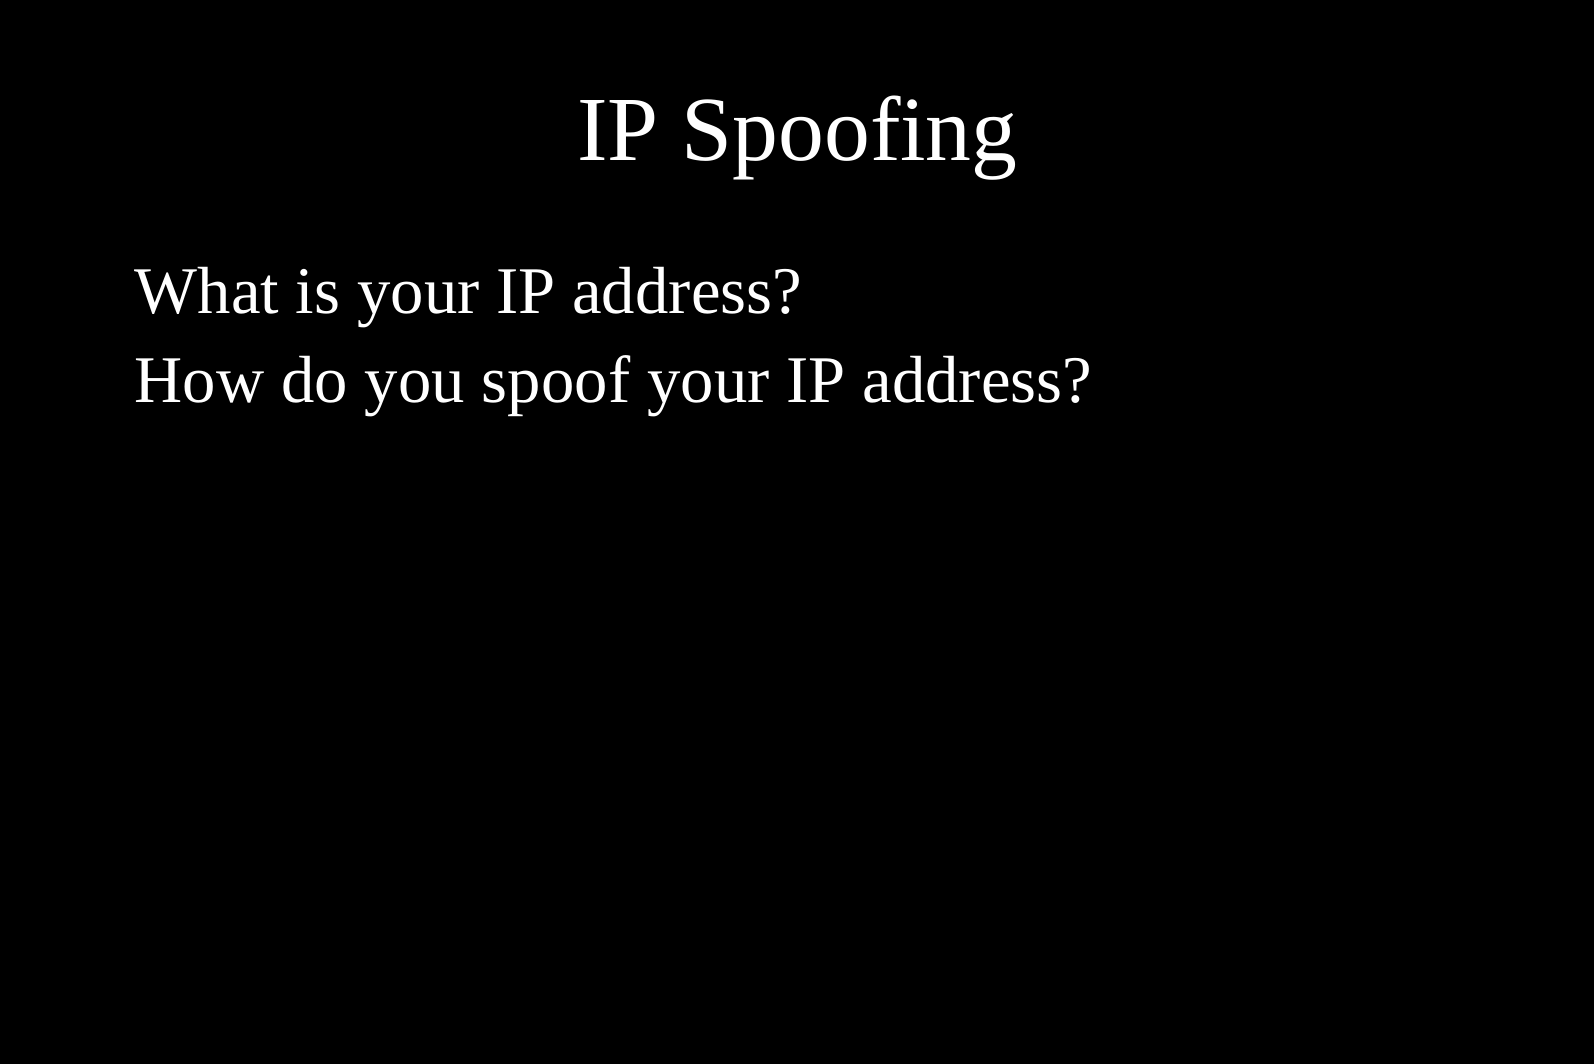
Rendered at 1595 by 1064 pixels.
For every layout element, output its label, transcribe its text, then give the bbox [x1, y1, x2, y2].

list What is your IP address? How do you spoof your IP address? [117, 254, 1479, 1064]
title IP Spoofing [117, 40, 1479, 219]
